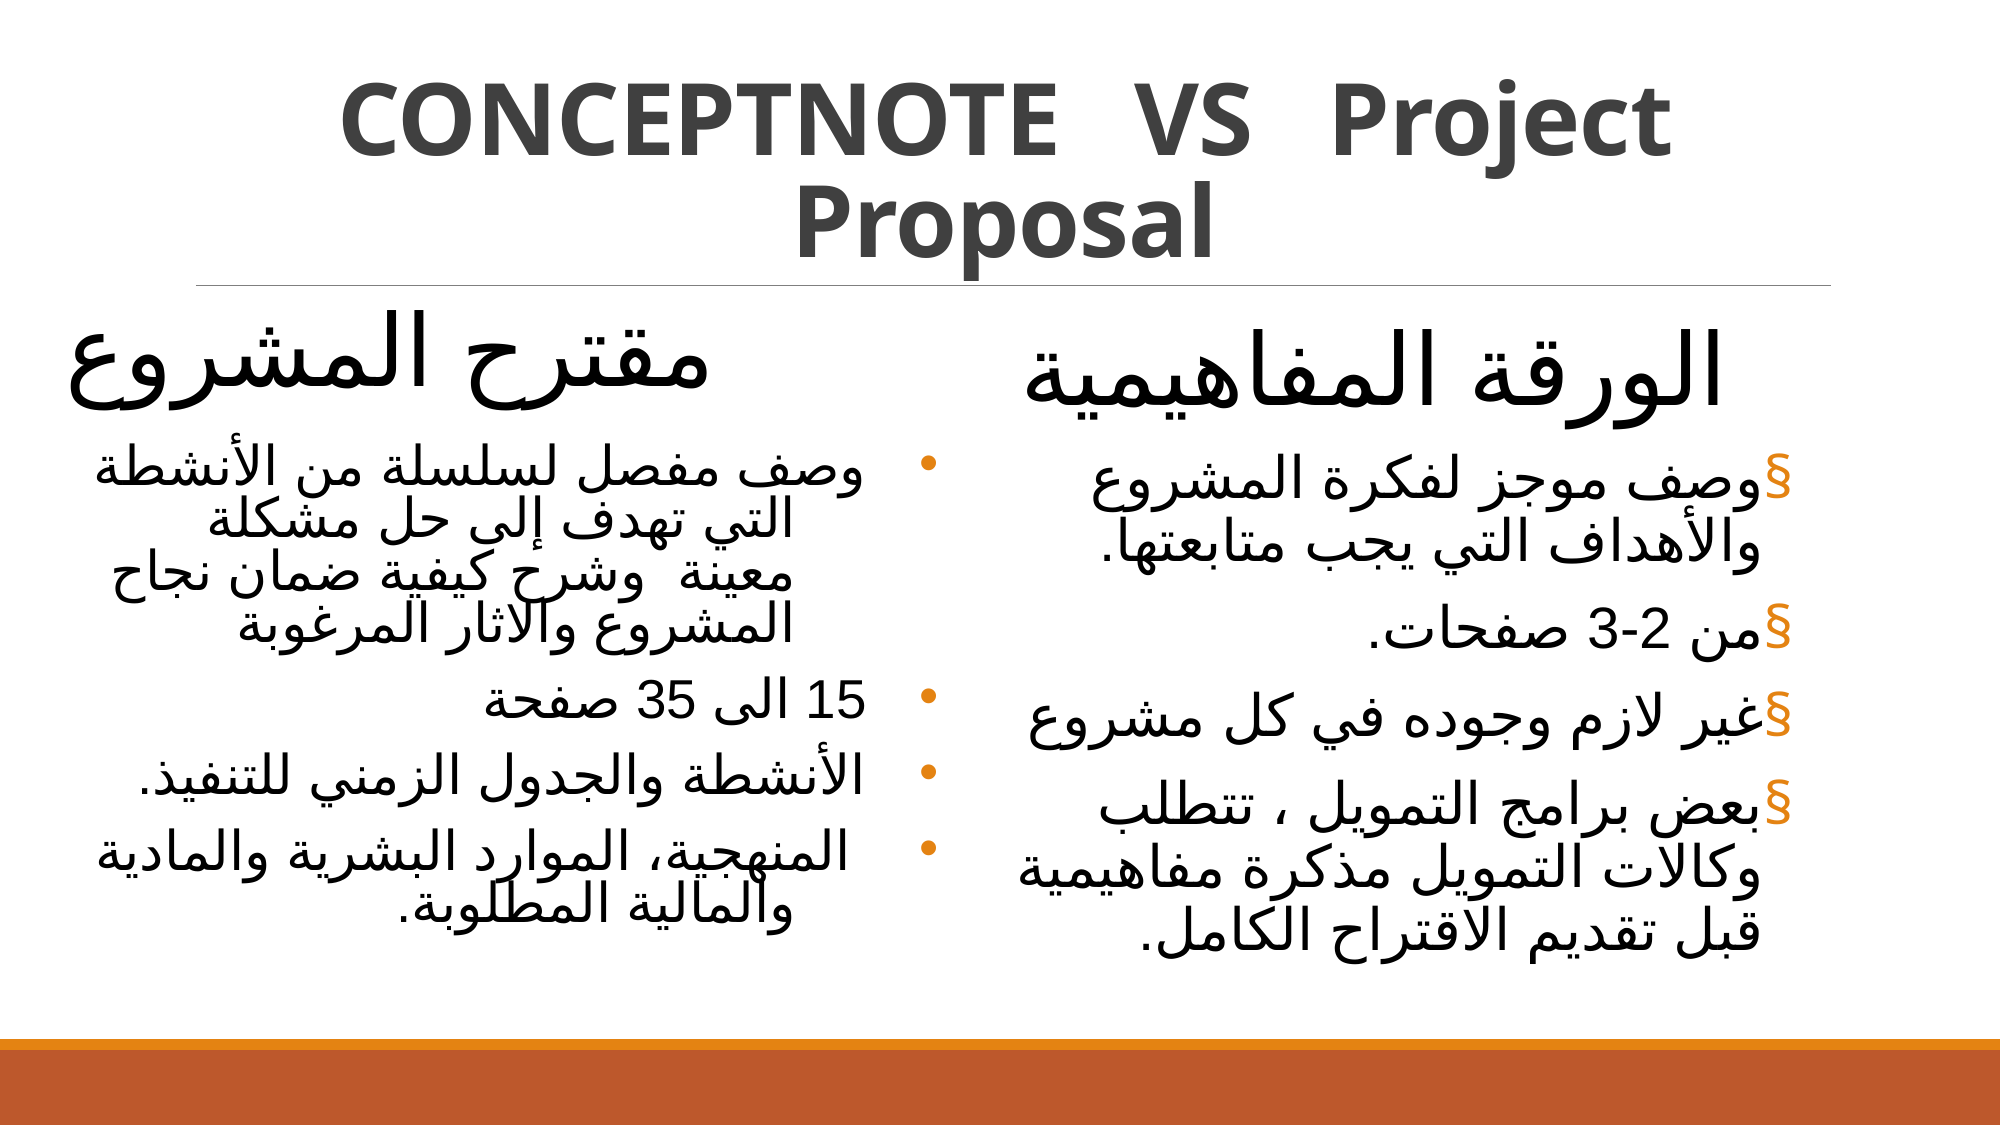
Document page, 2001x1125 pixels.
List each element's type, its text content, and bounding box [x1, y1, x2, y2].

list وصف موجز لفكرة المشروع والأهداف التي يجب متابعتها. من 2-3 صفحات. غير لازم وجوده في كل مشروع بعض برامج التمويل ، تتطلب وكالات التمويل مذكرة مفاهيمية قبل تقديم الاقتراح الكامل. [1012, 440, 1863, 1045]
list وصف مفصل لسلسلة من الأنشطة التي تهدف إلى حل مشكلة معينة وشرح كيفية ضمان نجاح المشروع والاثار المرغوبة 15 الى 35 صفحة الأنشطة والجدول الزمني للتنفيذ. المنهجية، الموارد البشرية والمادية والمالية المطلوبة. [91, 435, 938, 1015]
list مقترح المشروع [50, 289, 897, 426]
title CONCEPTNOTE VS Project Proposal [180, 47, 1831, 286]
list الورقة المفاهيمية [1005, 305, 1856, 441]
